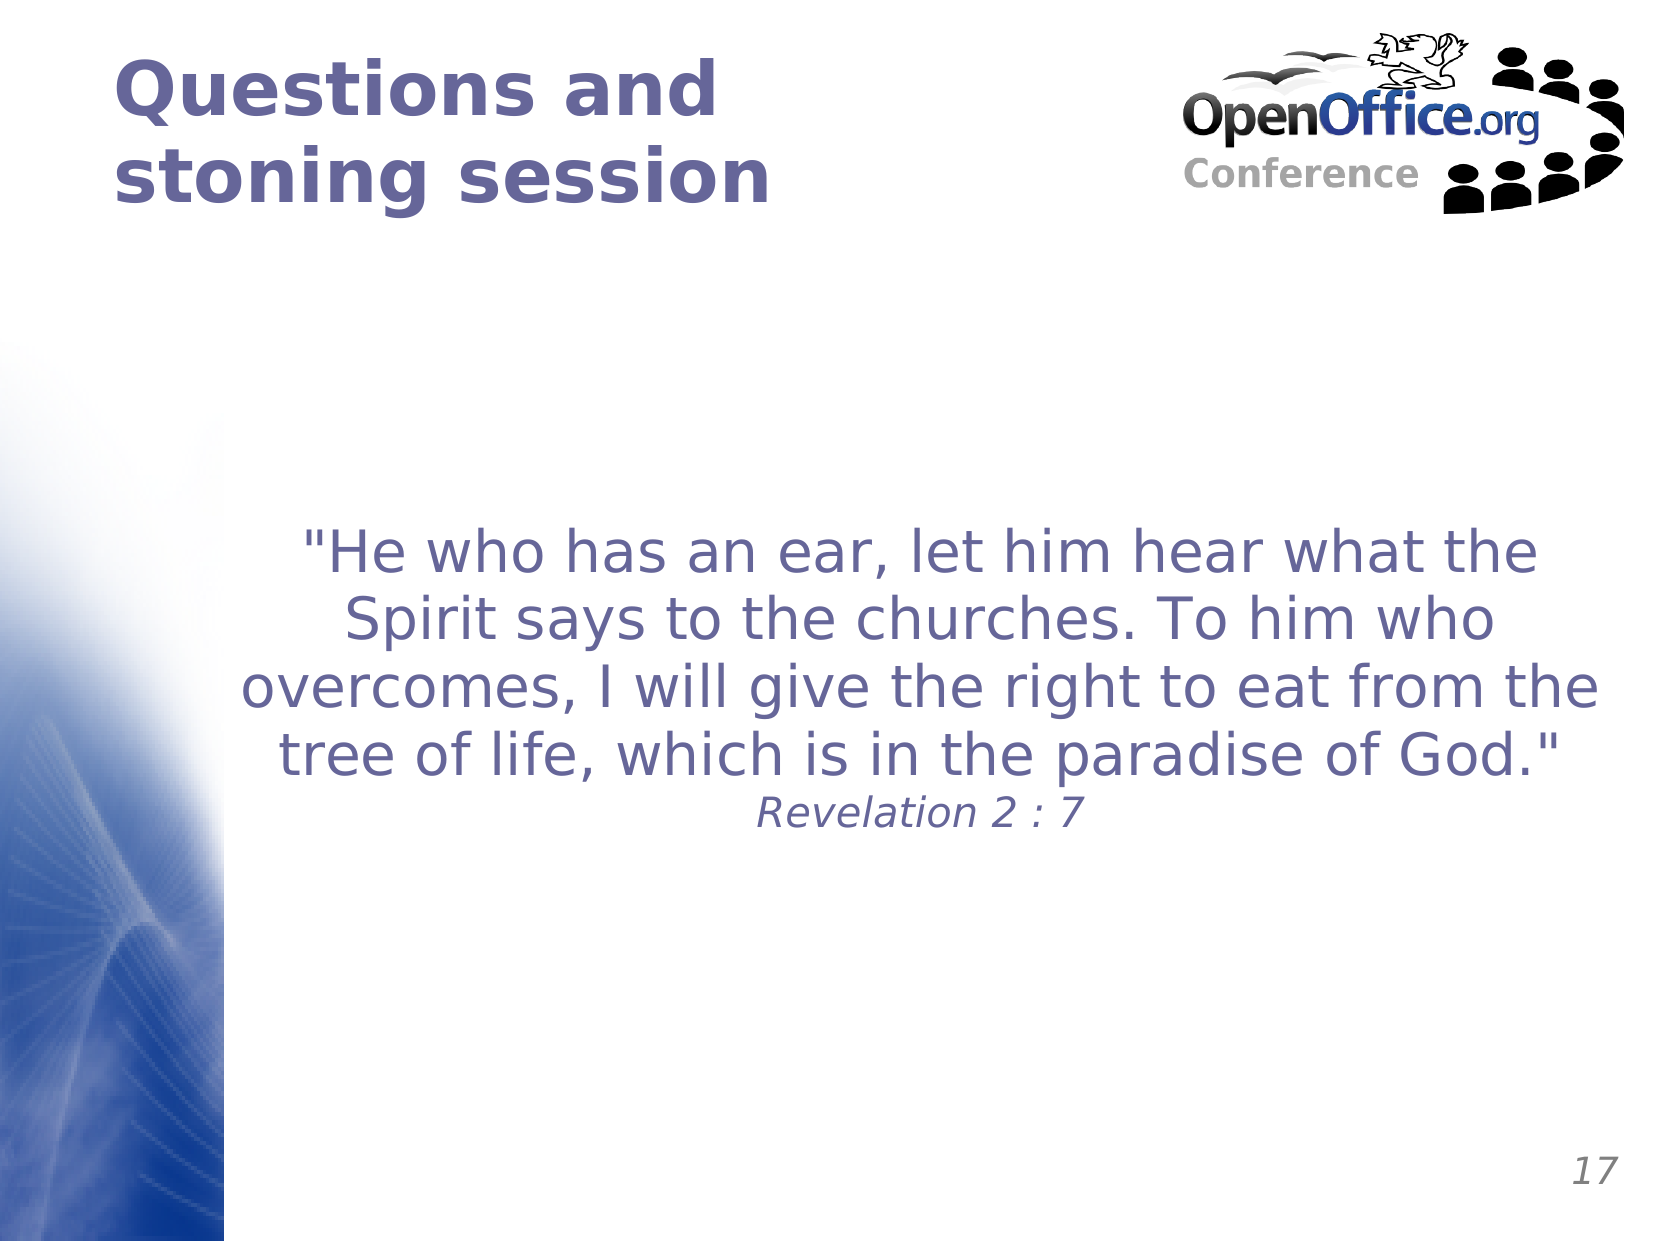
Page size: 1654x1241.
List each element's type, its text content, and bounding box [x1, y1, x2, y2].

title Questions and stoning session [24, 45, 987, 221]
picture [1183, 33, 1624, 214]
picture [0, 0, 224, 1241]
subtitle "He who has an ear, let him hear what the Spirit says to the churches. To him who overcomes, I will give the right to eat from the tree of life, which is in the paradise of God." Revelation 2 : 7 [223, 223, 1619, 1133]
